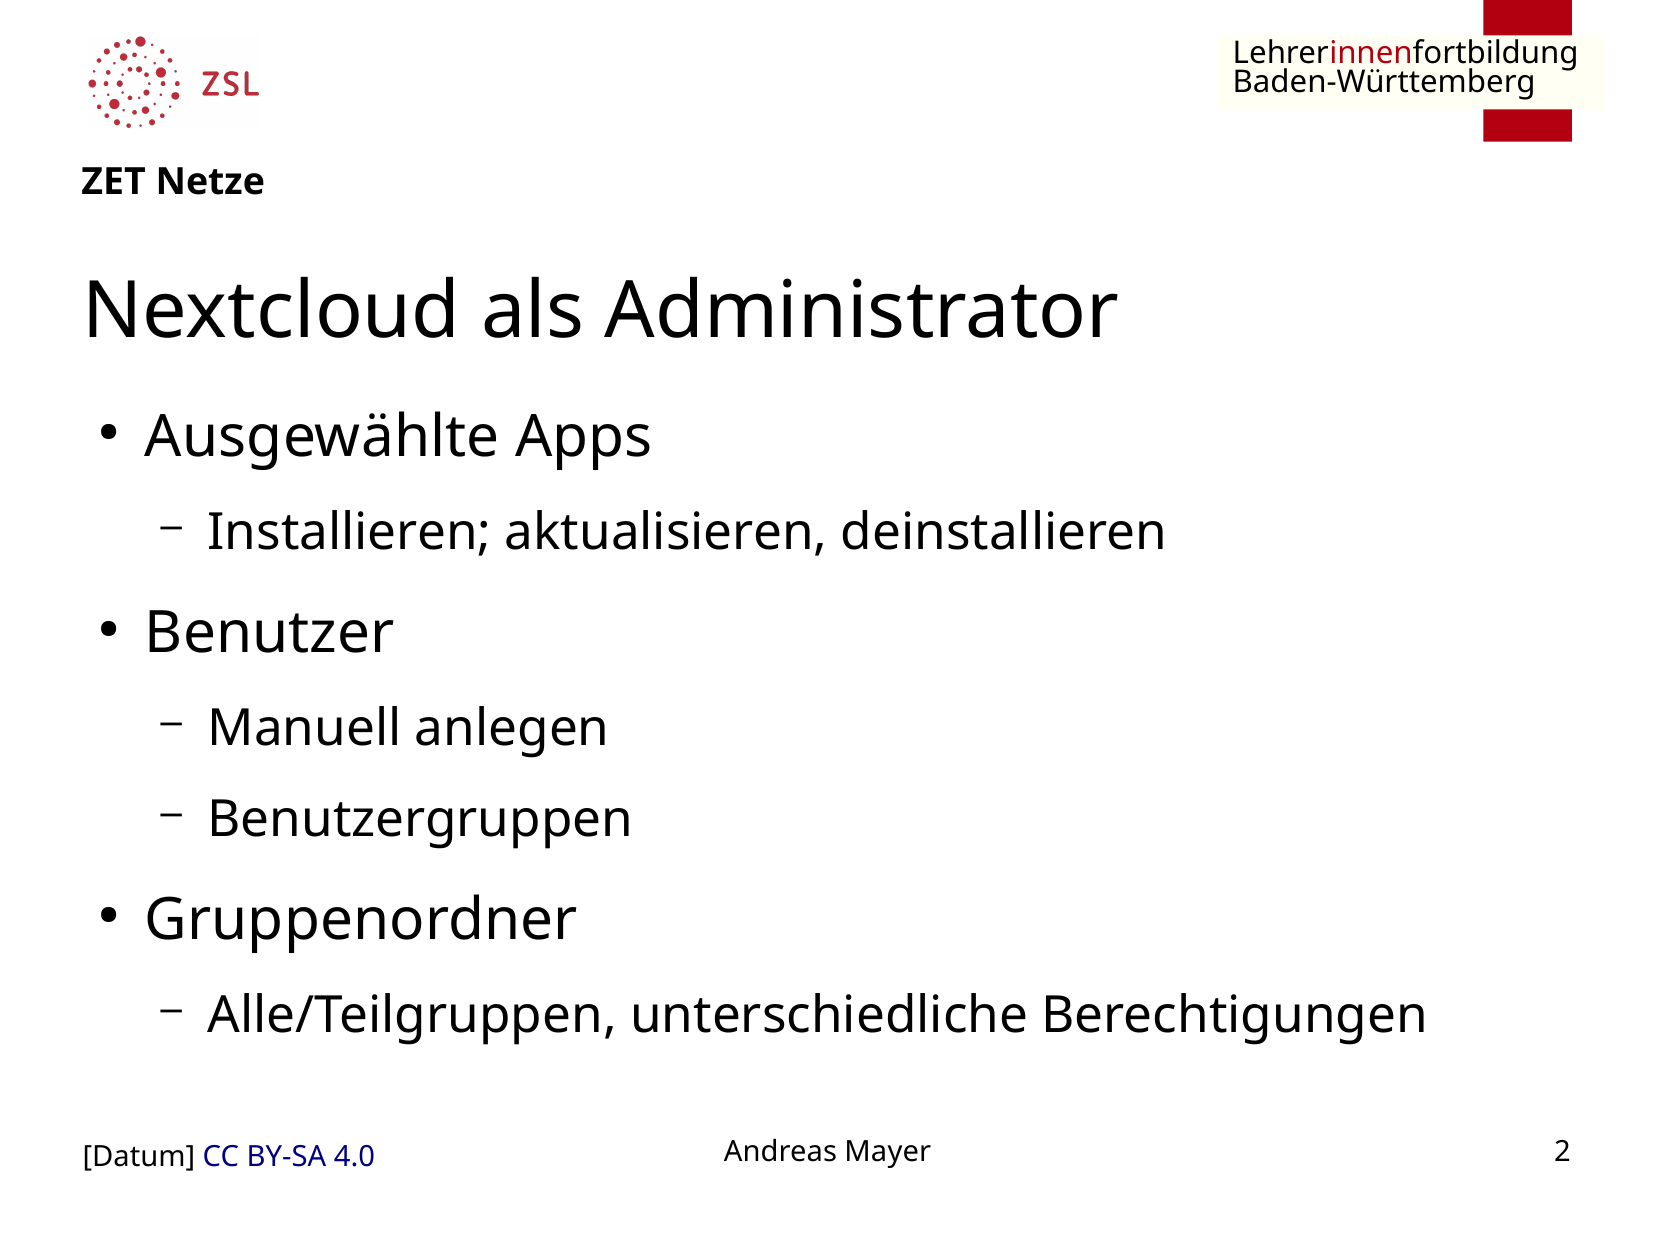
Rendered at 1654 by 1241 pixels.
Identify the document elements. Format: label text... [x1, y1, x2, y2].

title Nextcloud als Administrator [82, 255, 1571, 359]
list Ausgewählte Apps Installieren; aktualisieren, deinstallieren Benutzer Manuell anlegen Benutzergruppen Gruppenordner Alle/Teilgruppen, unterschiedliche Berechtigungen [82, 393, 1571, 1051]
picture [87, 35, 260, 129]
